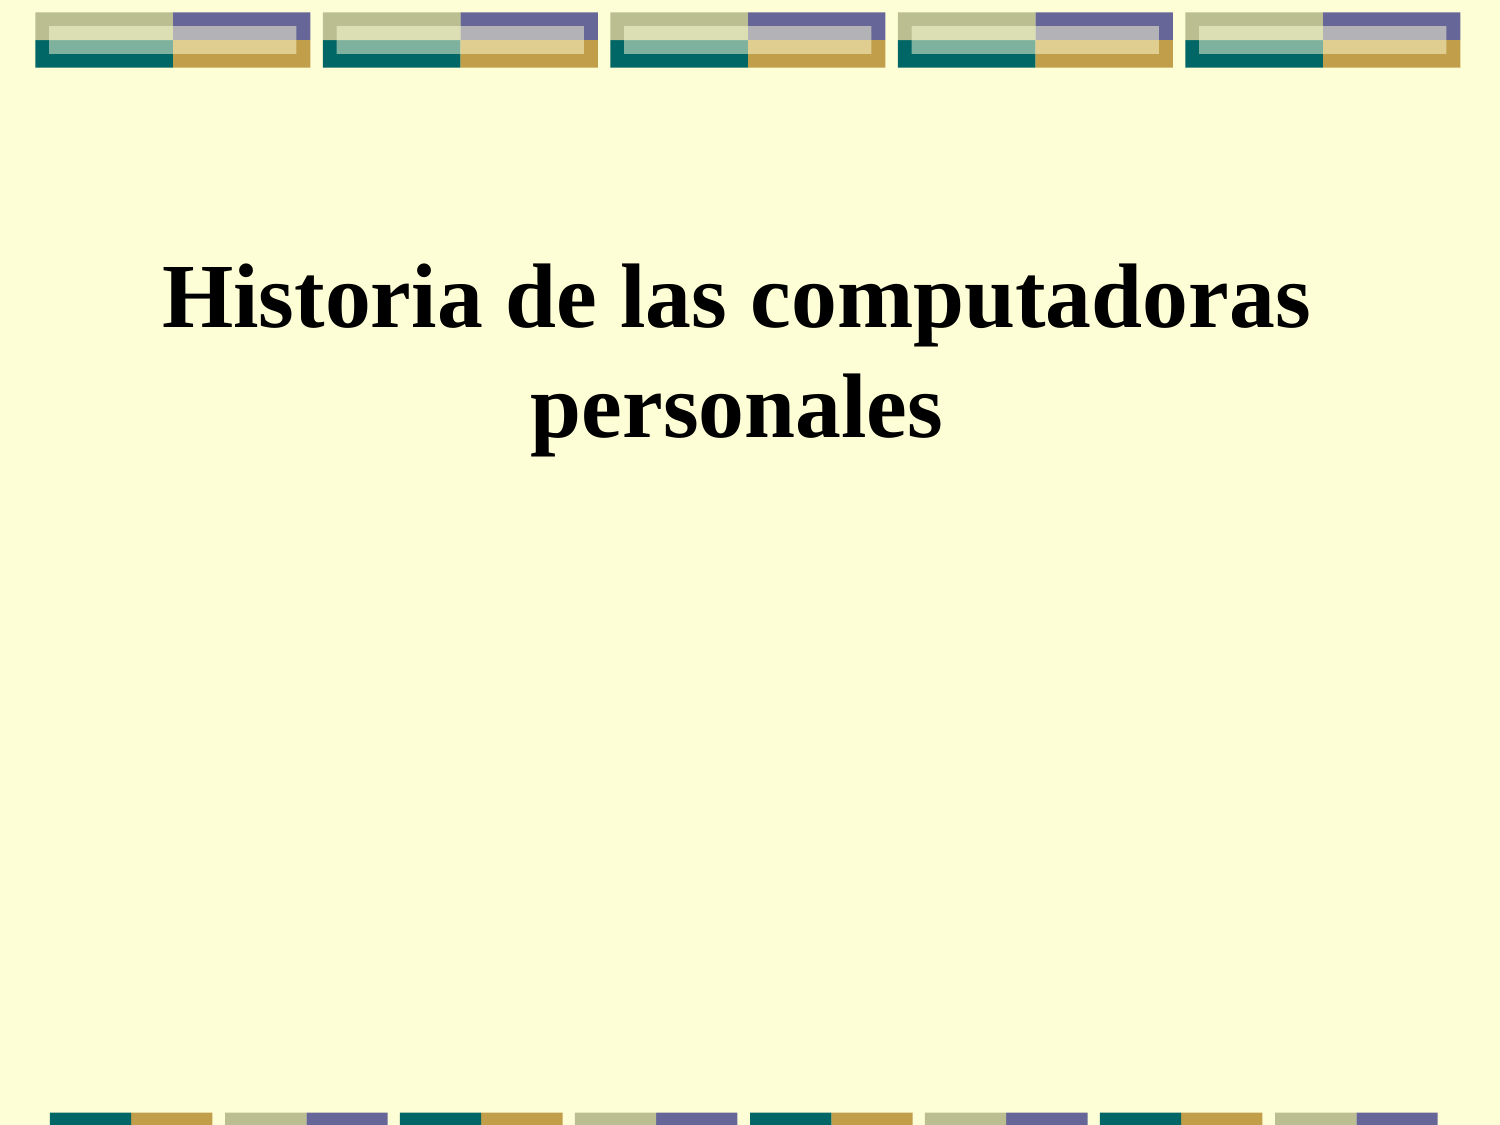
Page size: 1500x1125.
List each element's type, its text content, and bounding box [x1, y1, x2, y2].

title Historia de las computadoras personales [99, 362, 1375, 550]
